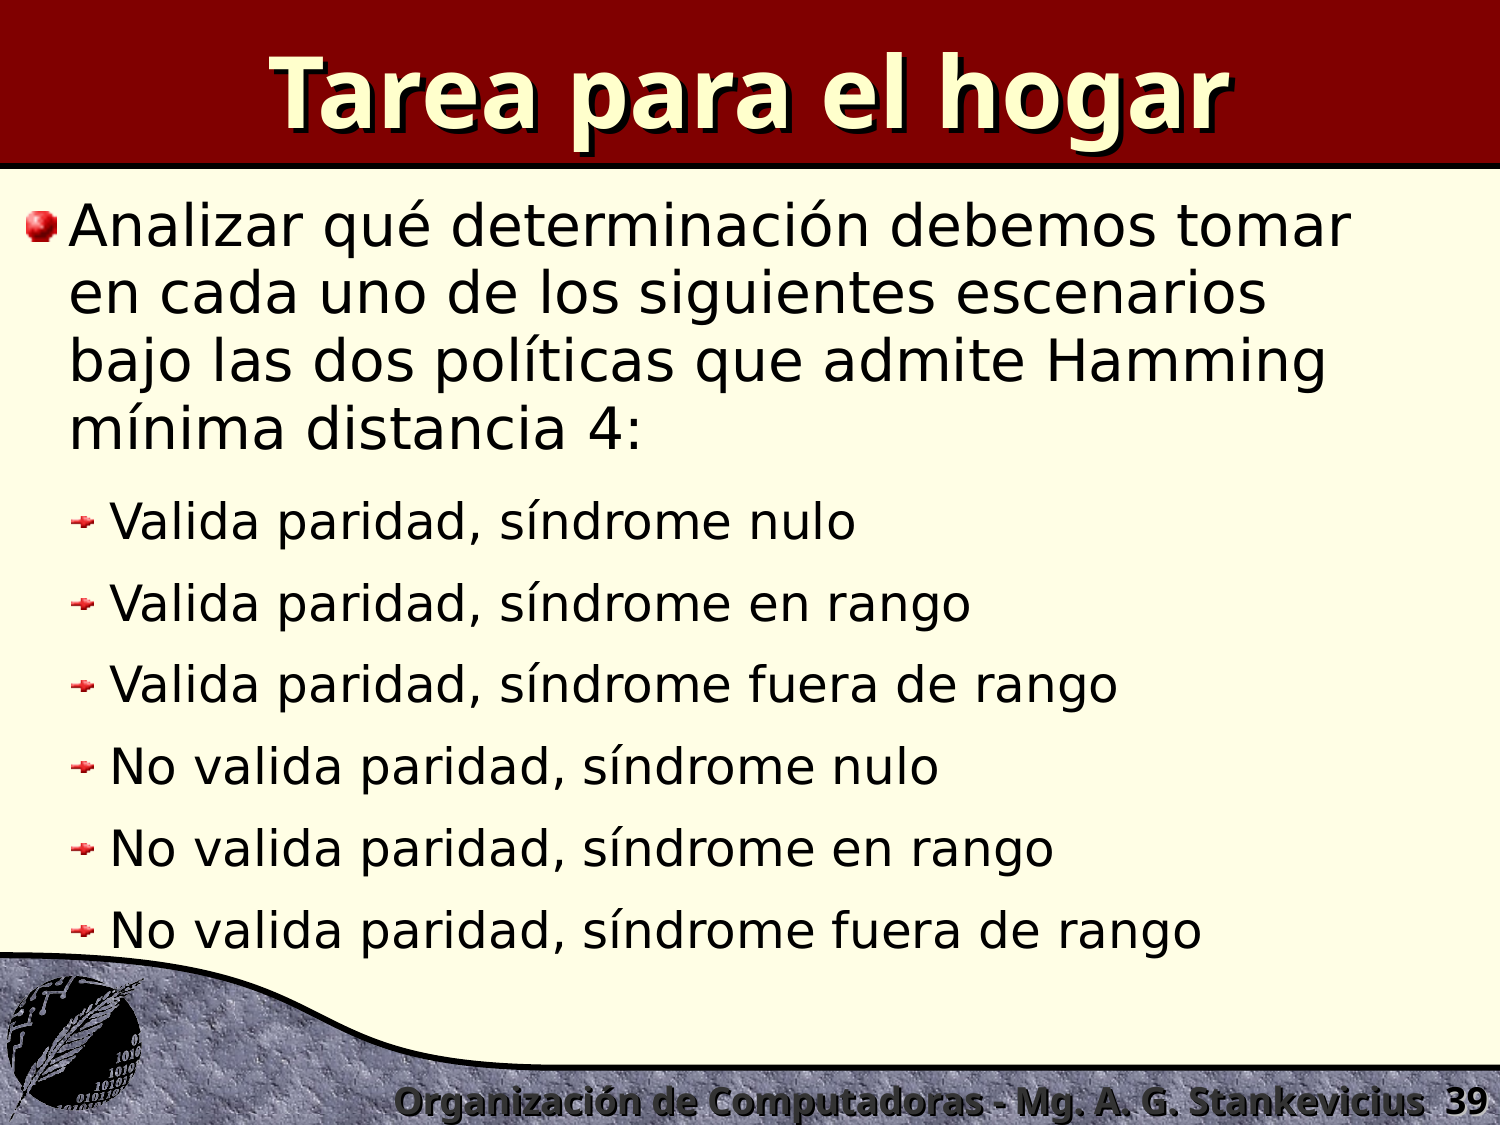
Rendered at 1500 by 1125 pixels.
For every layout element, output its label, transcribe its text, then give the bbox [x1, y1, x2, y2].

picture [448, 1100, 455, 1110]
picture [802, 1100, 806, 1110]
picture [0, 959, 1500, 1125]
list Analizar qué determinación debemos tomar en cada uno de los siguientes escenarios bajo las dos políticas que admite Hamming mínima distancia 4: Valida paridad, síndrome nulo Valida paridad, síndrome en rango Valida paridad, síndrome fuera de rango No valida paridad, síndrome nulo No valida paridad, síndrome en rango No valida paridad, síndrome fuera de rango [11, 192, 1486, 964]
picture [1058, 1100, 1065, 1110]
title Tarea para el hogar [15, 5, 1485, 160]
